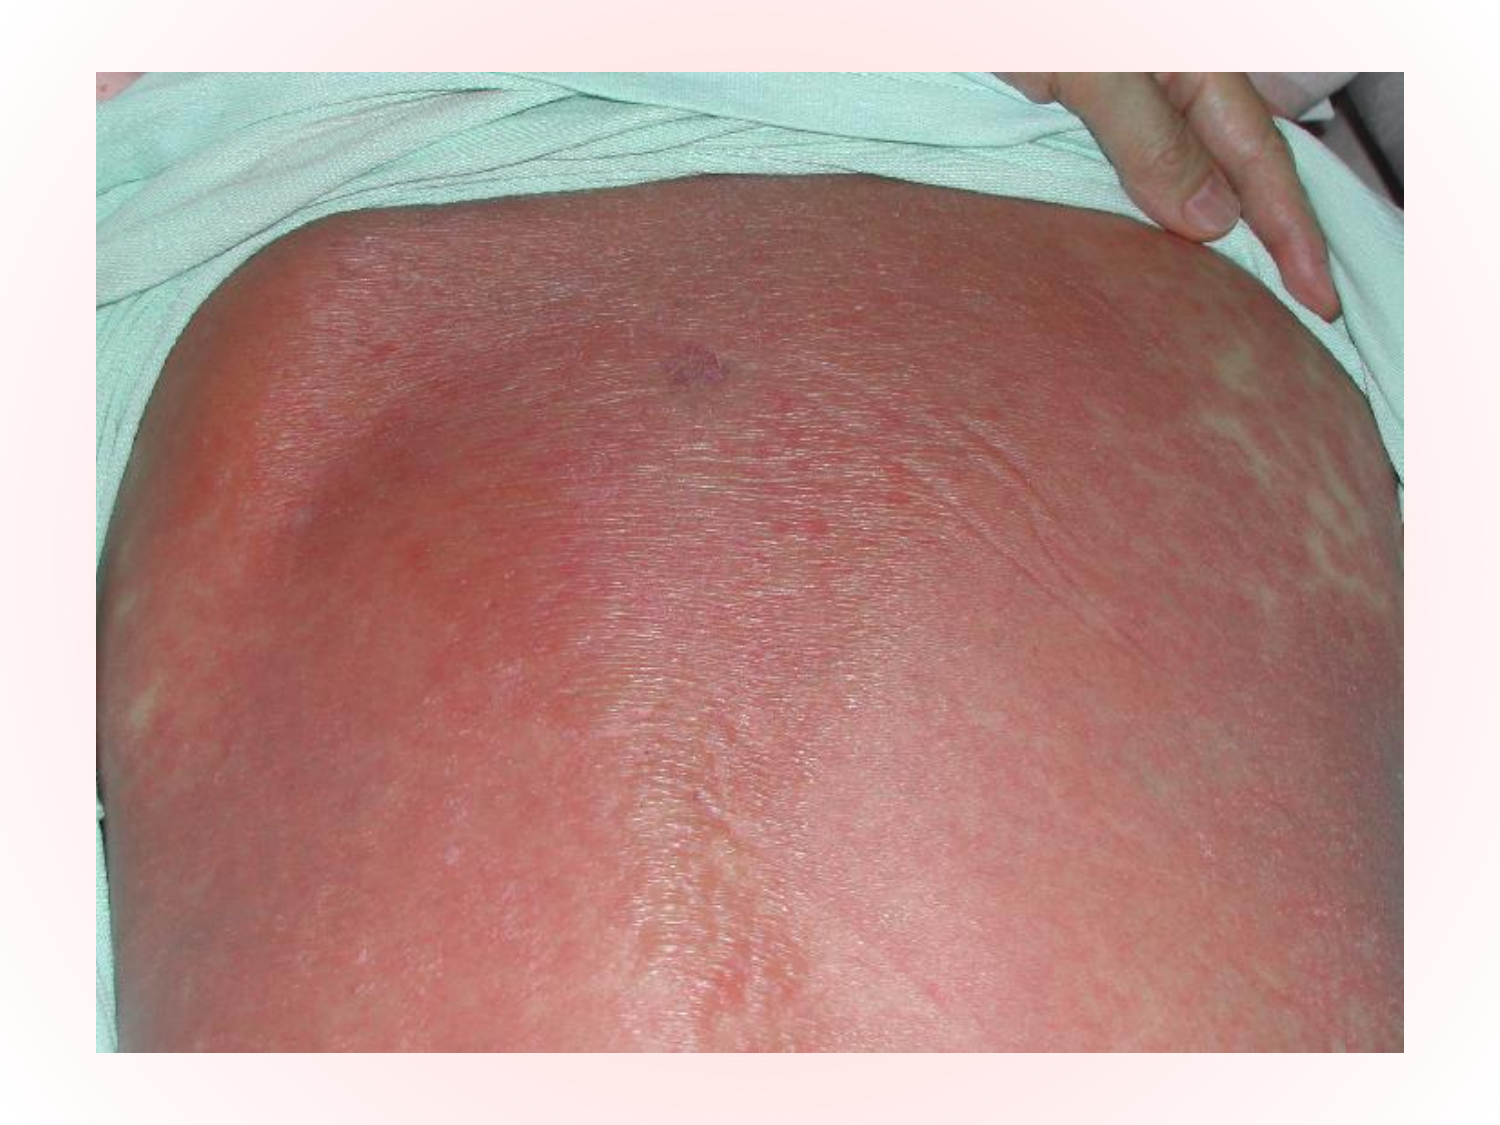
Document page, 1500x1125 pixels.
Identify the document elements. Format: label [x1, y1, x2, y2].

picture [96, 72, 1404, 1053]
